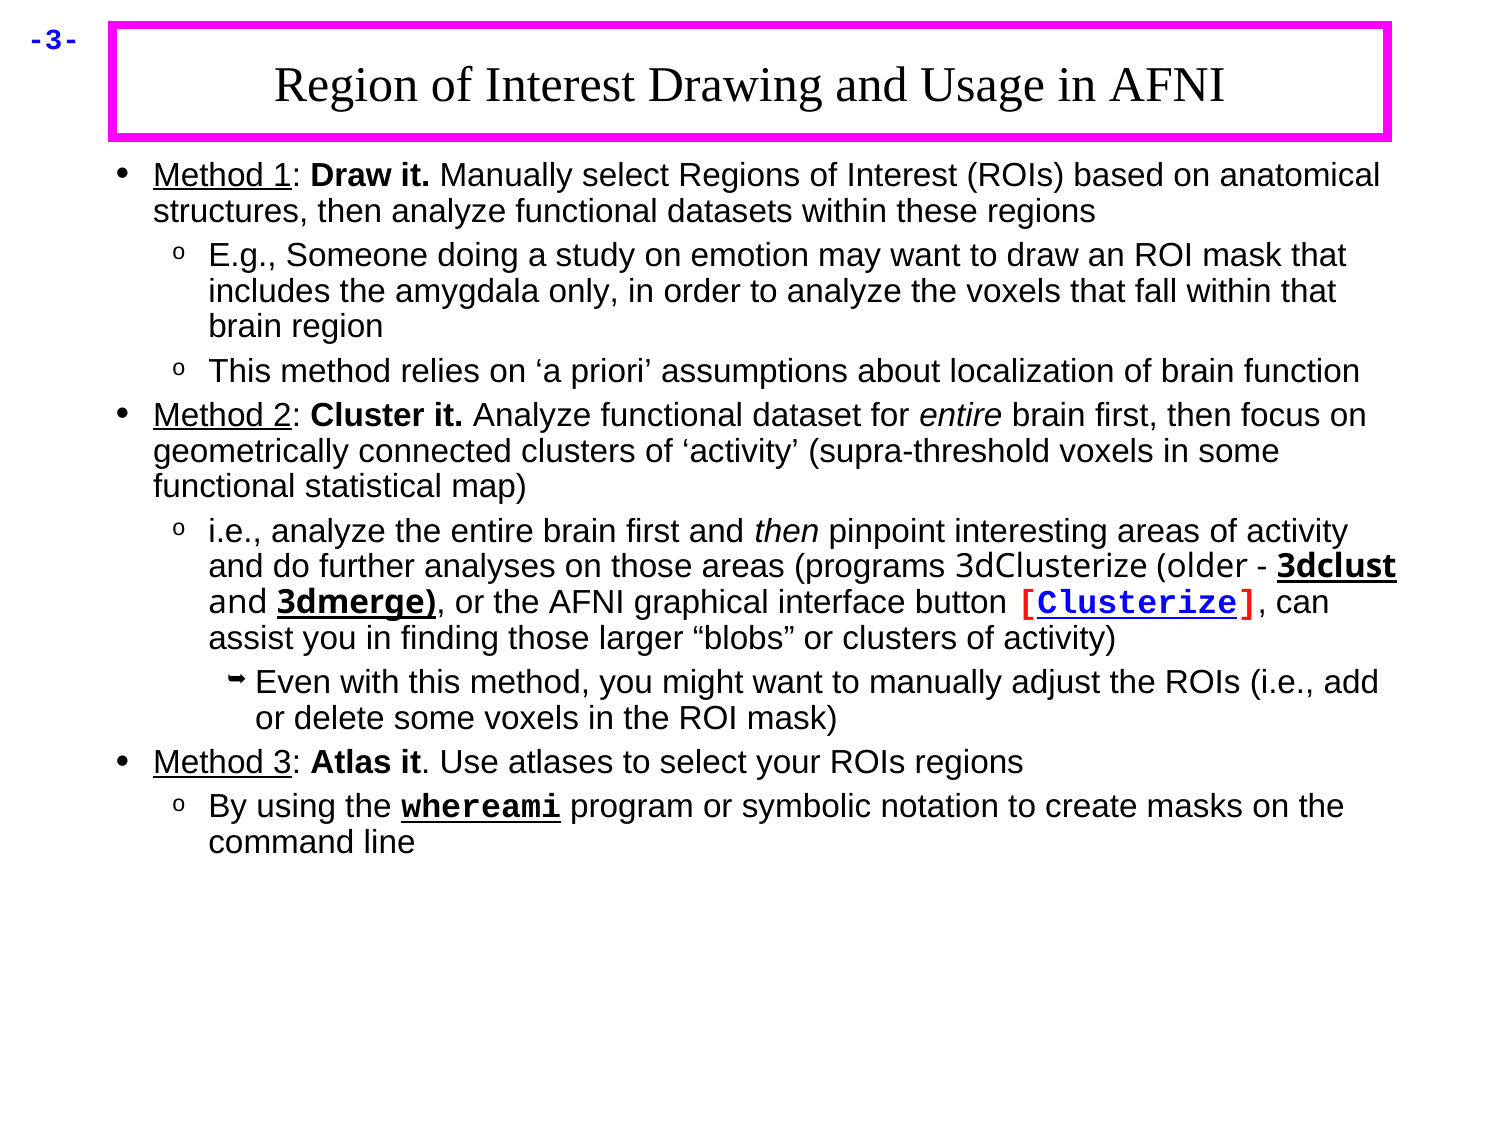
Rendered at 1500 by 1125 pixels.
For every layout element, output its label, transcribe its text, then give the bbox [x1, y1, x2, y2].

title Region of Interest Drawing and Usage in AFNI [112, 24, 1388, 138]
list Method 1: Draw it. Manually select Regions of Interest (ROIs) based on anatomical structures, then analyze functional datasets within these regions E.g., Someone doing a study on emotion may want to draw an ROI mask that includes the amygdala only, in order to analyze the voxels that fall within that brain region This method relies on ‘a priori’ assumptions about localization of brain function Method 2: Cluster it. Analyze functional dataset for entire brain first, then focus on geometrically connected clusters of ‘activity’ (supra-threshold voxels in some functional statistical map) i.e., analyze the entire brain first and then pinpoint interesting areas of activity and do further analyses on those areas (programs 3dClusterize (older - 3dclust and 3dmerge), or the AFNI graphical interface button [Clusterize], can assist you in finding those larger “blobs” or clusters of activity) Even with this method, you might want to manually adjust the ROIs (i.e., add or delete some voxels in the ROI mask) Method 3: Atlas it. Use atlases to select your ROIs regions By using the whereami program or symbolic notation to create masks on the command line [99, 149, 1425, 1051]
